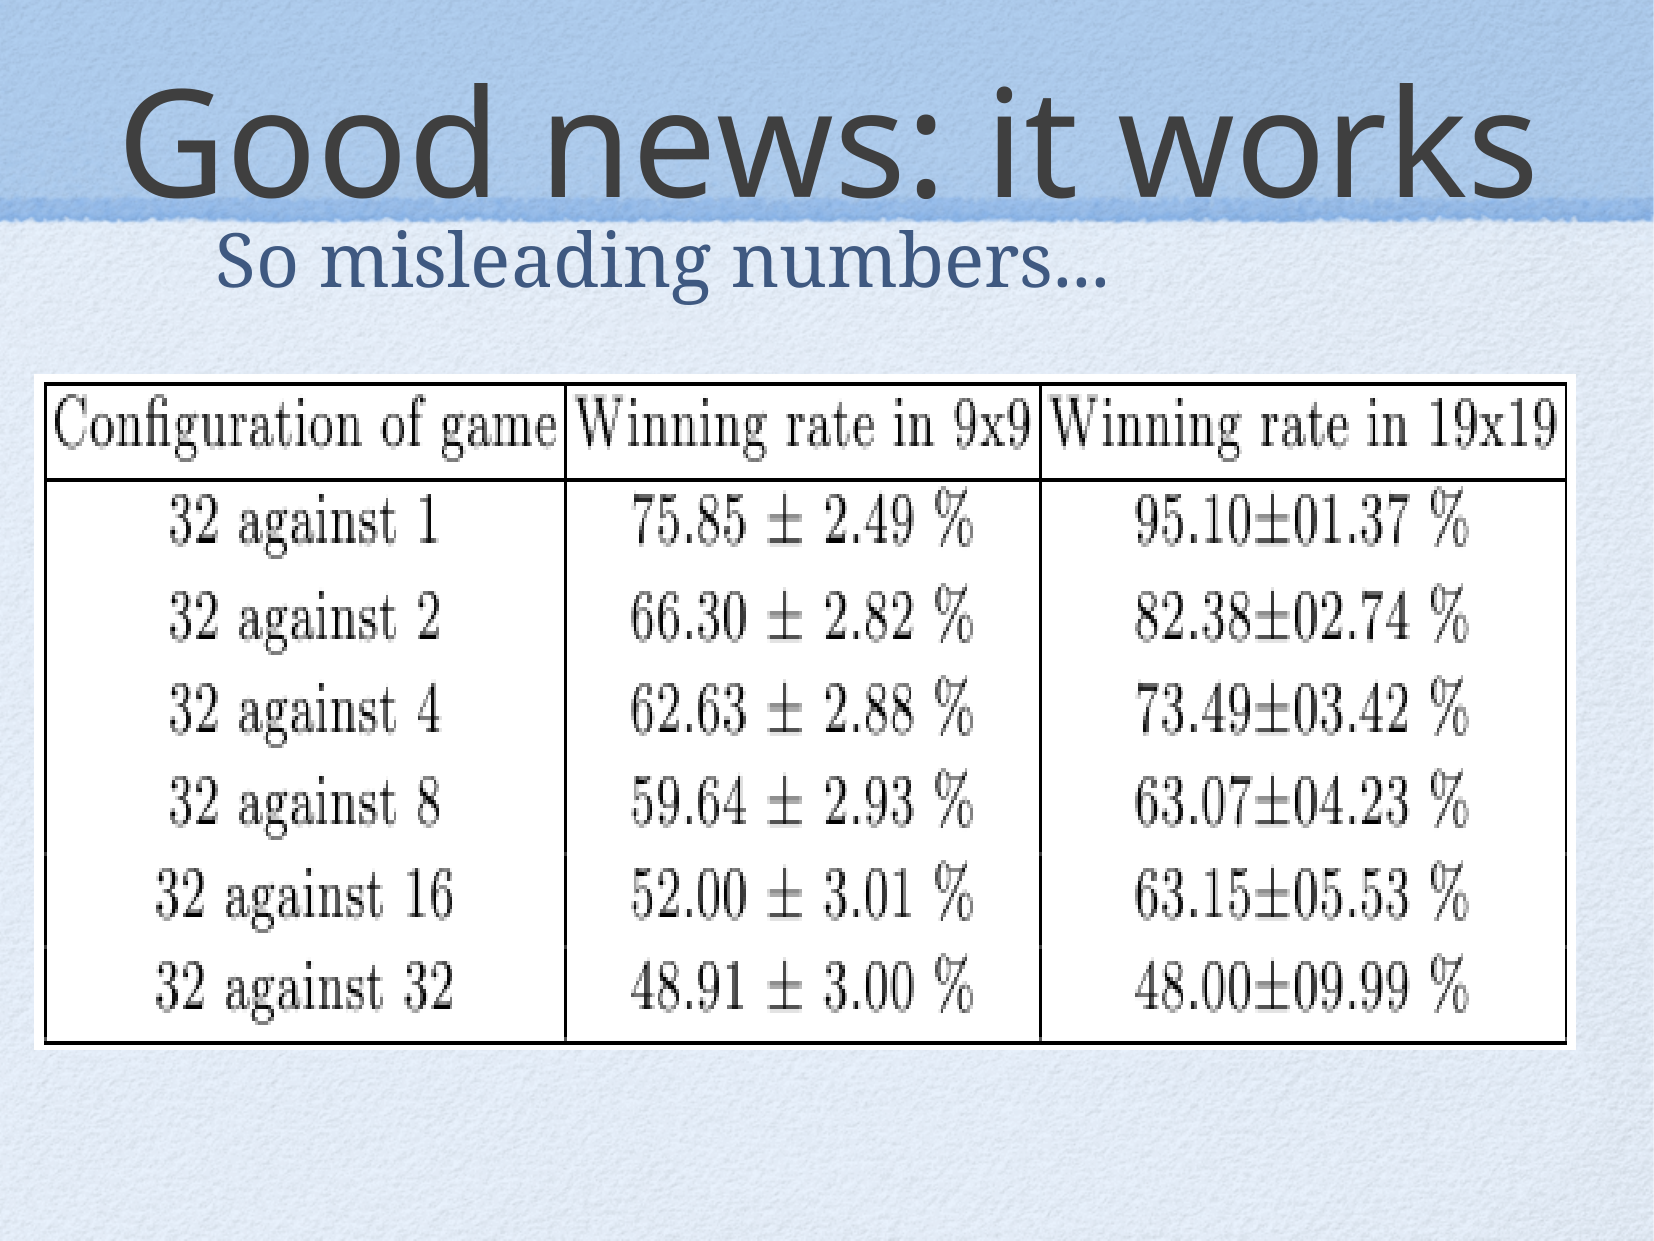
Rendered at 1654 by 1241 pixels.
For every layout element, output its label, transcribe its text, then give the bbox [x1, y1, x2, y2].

list So misleading numbers... [56, 207, 1598, 1027]
picture [0, 0, 1654, 1241]
title Good news: it works [19, 0, 1635, 280]
